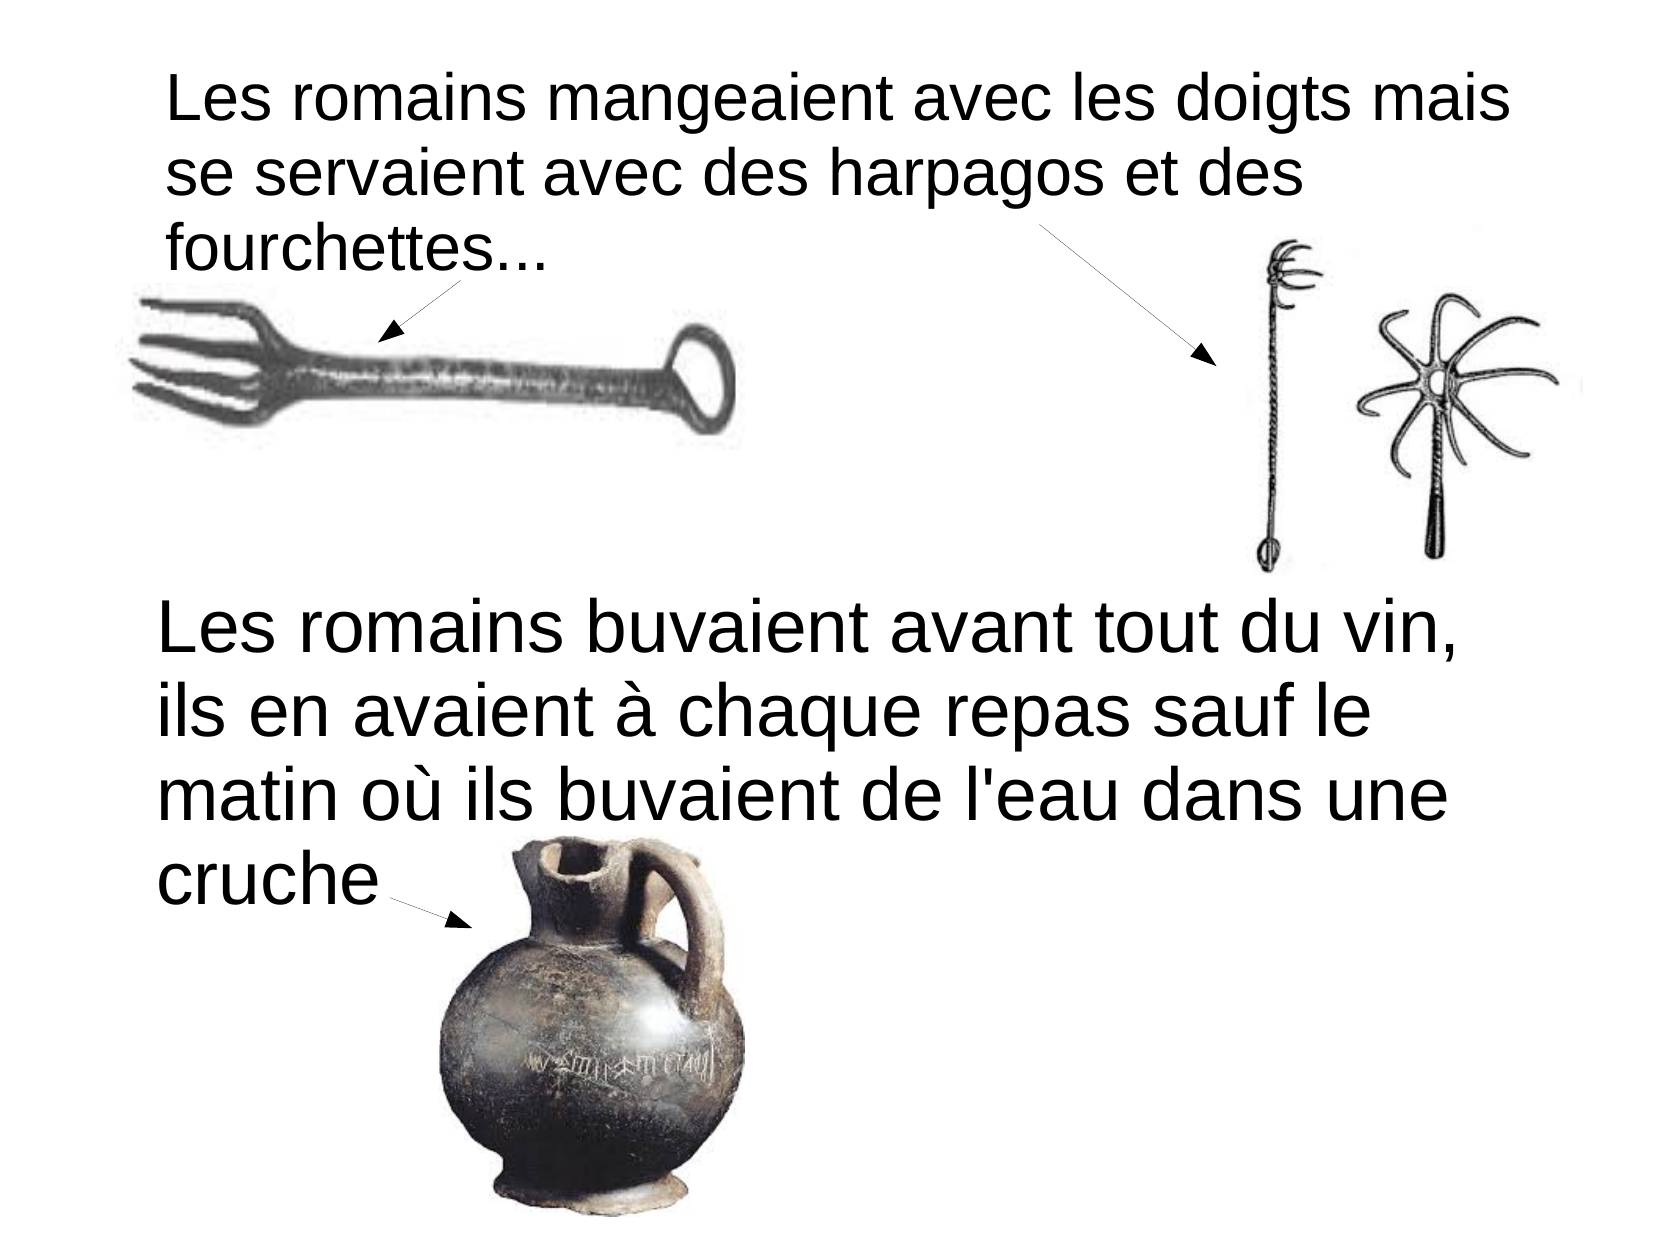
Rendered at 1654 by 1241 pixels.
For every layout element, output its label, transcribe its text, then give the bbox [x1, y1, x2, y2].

list Les romains mangeaient avec les doigts mais se servaient avec des harpagos et des fourchettes... [94, 60, 1583, 343]
text_box Les romains buvaient avant tout du vin, ils en avaient à chaque repas sauf le matin où ils buvaient de l'eau dans une cruche [106, 577, 1548, 929]
picture [1234, 224, 1583, 578]
picture [439, 835, 745, 1217]
picture [115, 283, 745, 450]
